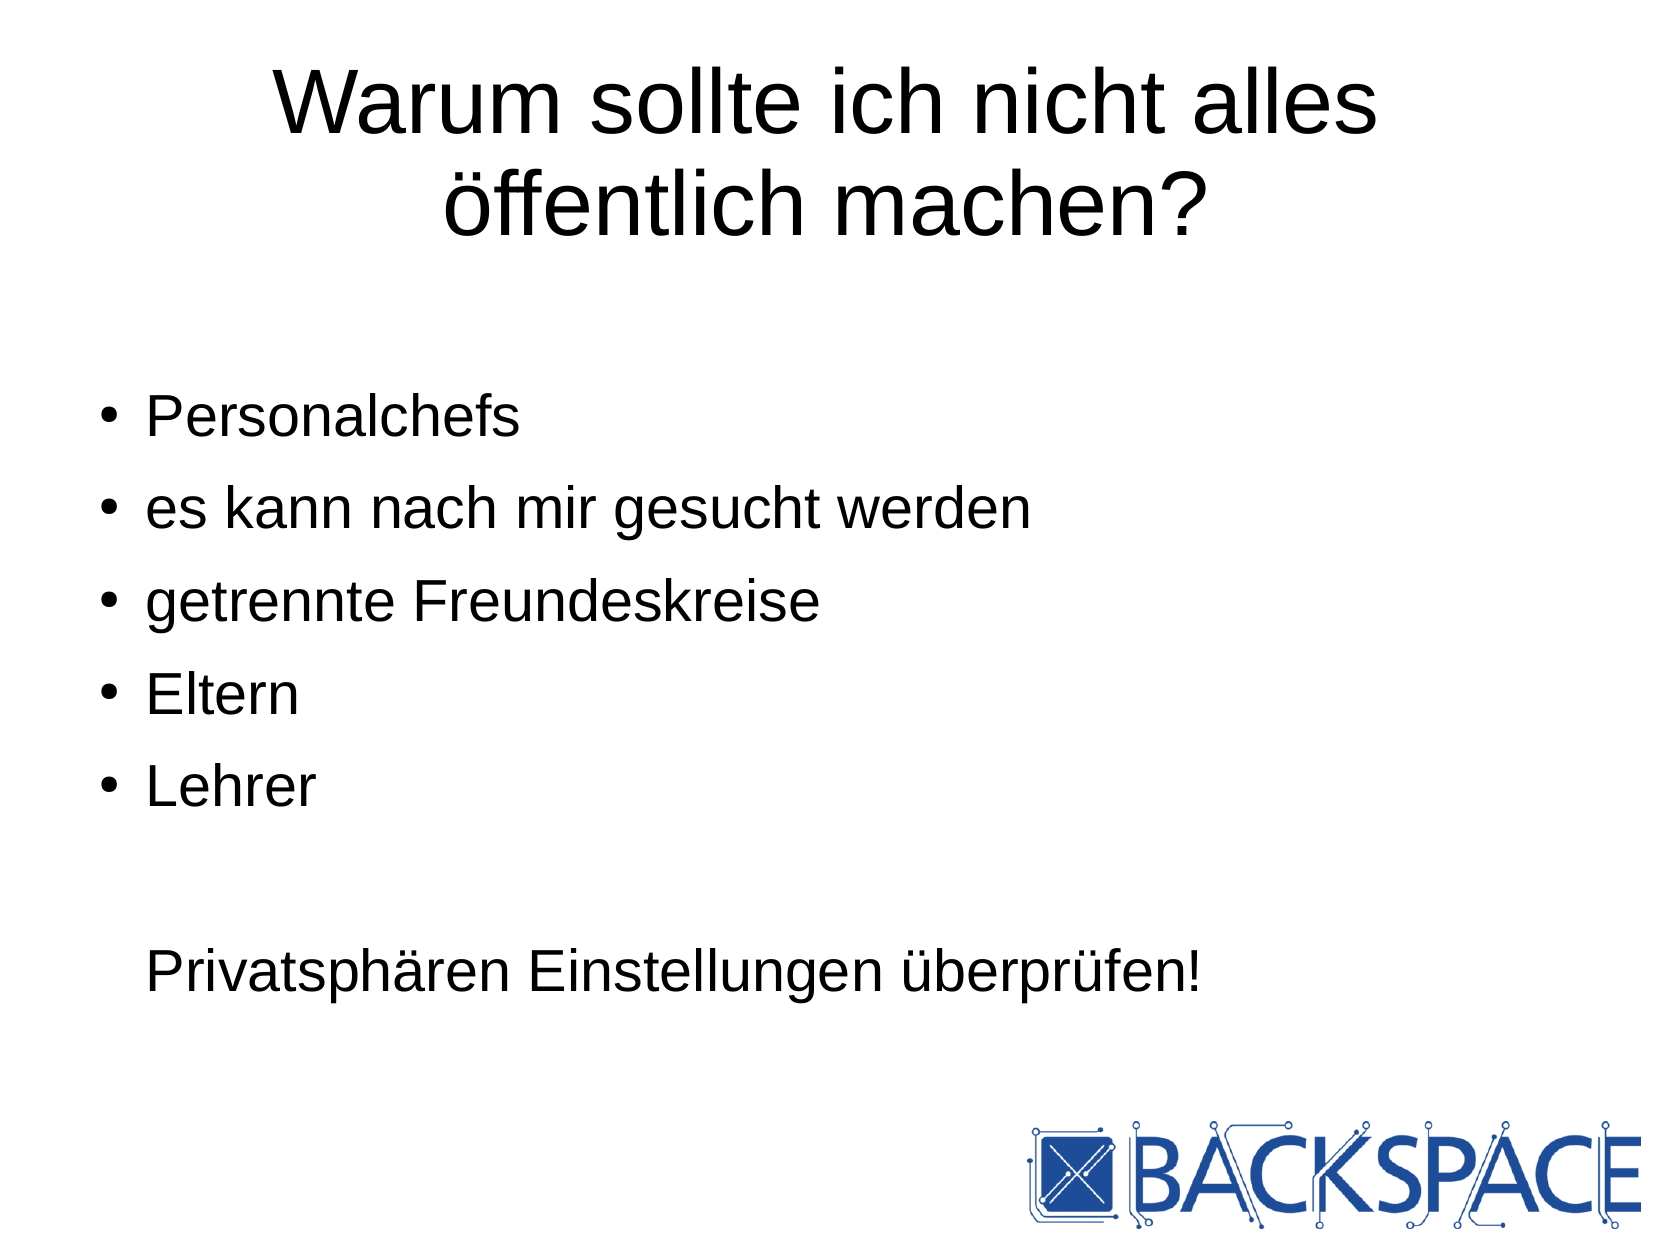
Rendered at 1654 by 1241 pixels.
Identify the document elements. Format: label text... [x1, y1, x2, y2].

picture [1027, 1121, 1641, 1229]
title Warum sollte ich nicht alles öffentlich machen? [82, 49, 1571, 257]
list Personalchefs es kann nach mir gesucht werden getrennte Freundeskreise Eltern Lehrer Privatsphären Einstellungen überprüfen! [82, 290, 1538, 1010]
